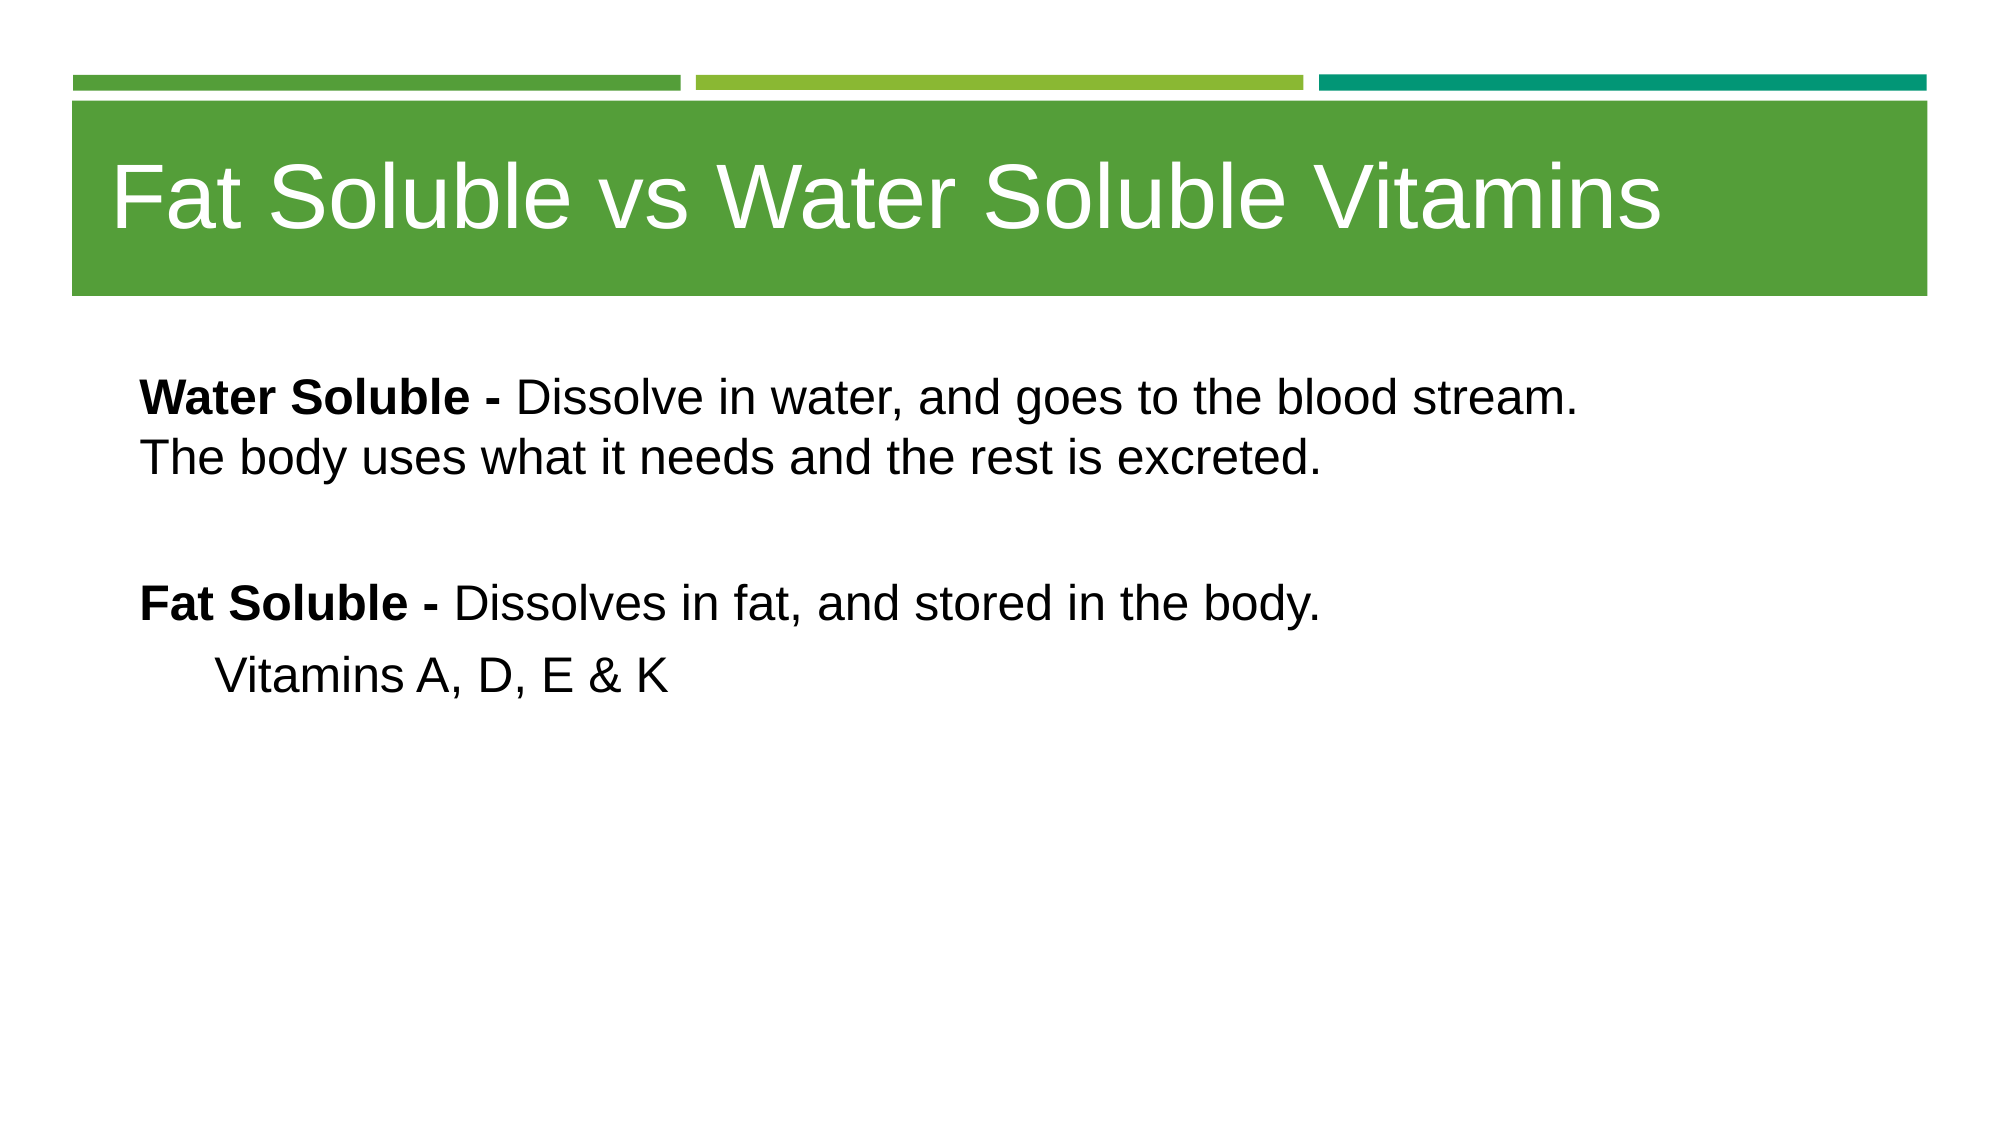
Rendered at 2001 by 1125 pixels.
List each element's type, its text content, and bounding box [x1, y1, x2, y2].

title Fat Soluble vs Water Soluble Vitamins [95, 129, 1905, 282]
list Water Soluble - Dissolve in water, and goes to the blood stream. The body uses what it needs and the rest is excreted. Fat Soluble - Dissolves in fat, and stored in the body. Vitamins A, D, E & K [124, 357, 1607, 967]
